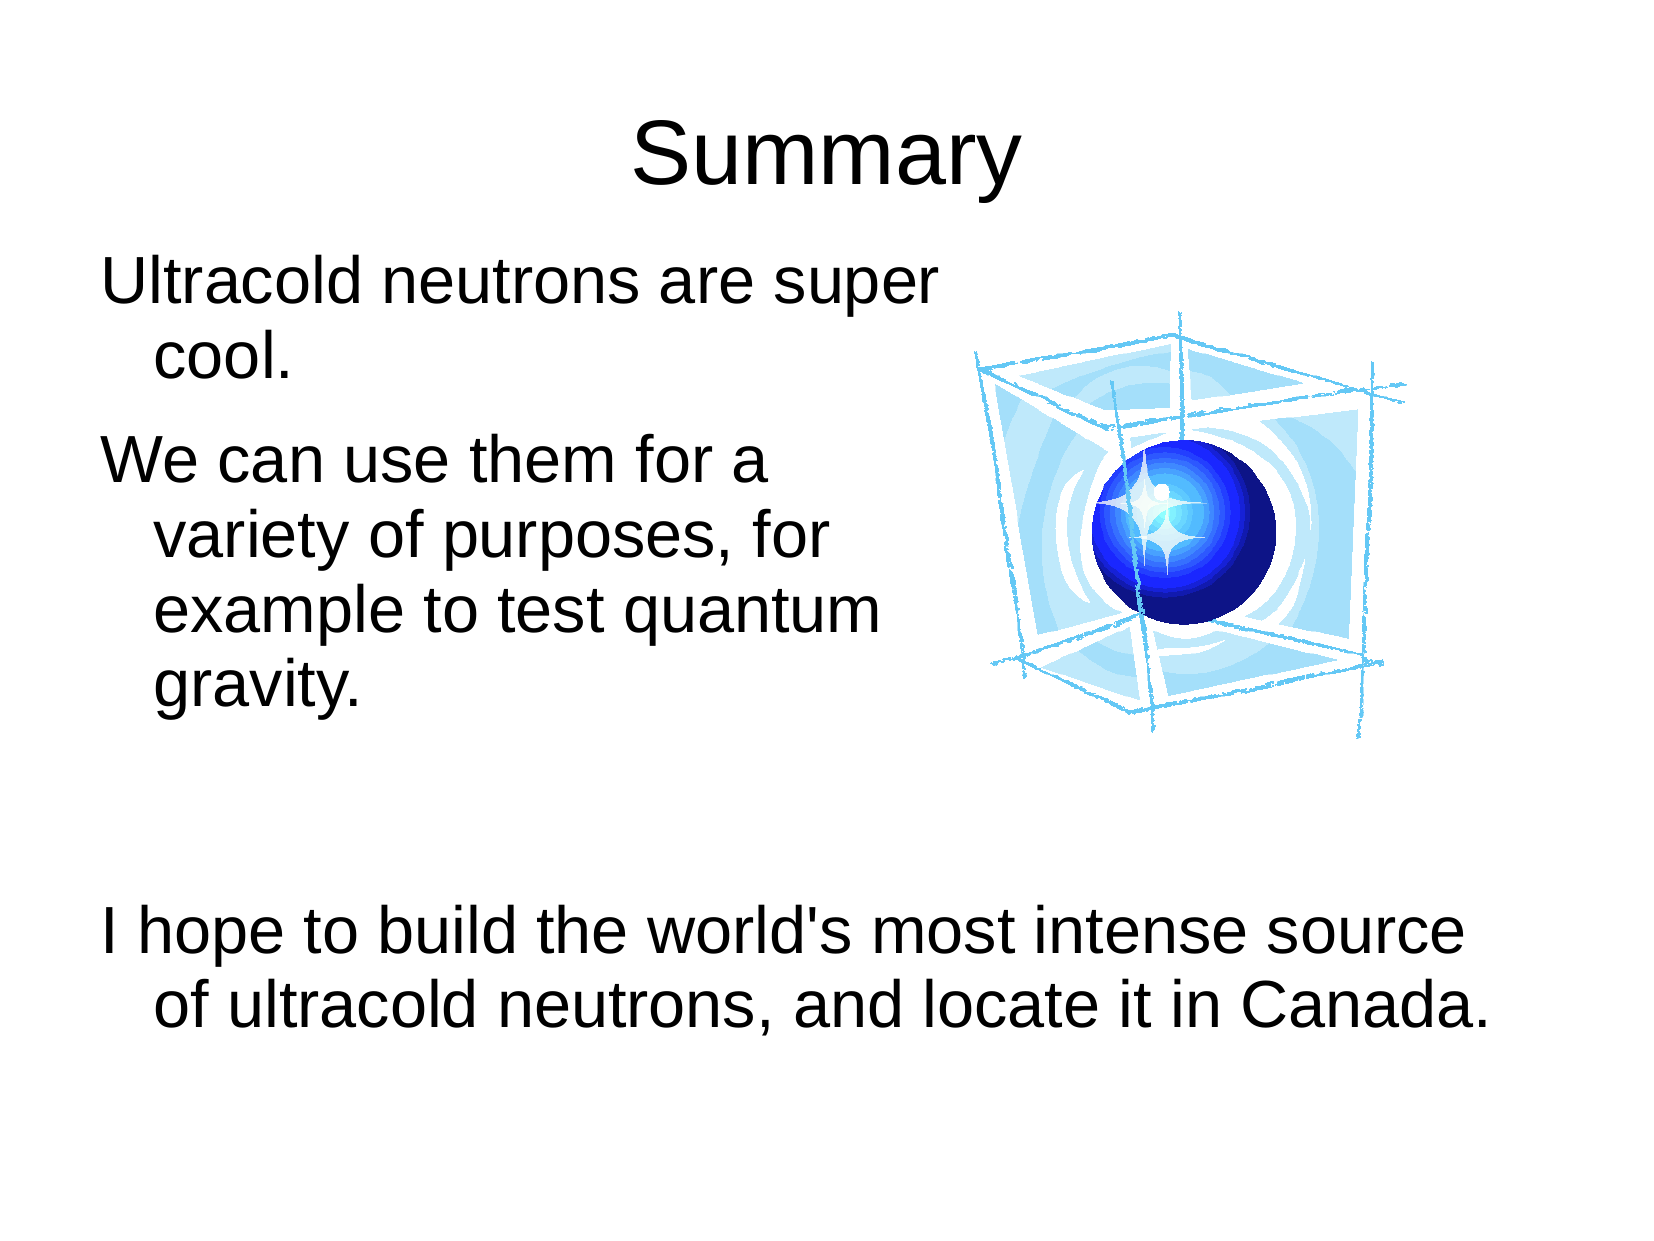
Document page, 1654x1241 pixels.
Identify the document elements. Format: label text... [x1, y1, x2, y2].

picture [974, 311, 1407, 739]
list Ultracold neutrons are super cool. We can use them for a variety of purposes, for example to test quantum gravity. [82, 242, 975, 869]
title Summary [82, 56, 1571, 250]
list I hope to build the world's most intense source of ultracold neutrons, and locate it in Canada. [82, 892, 1536, 1241]
